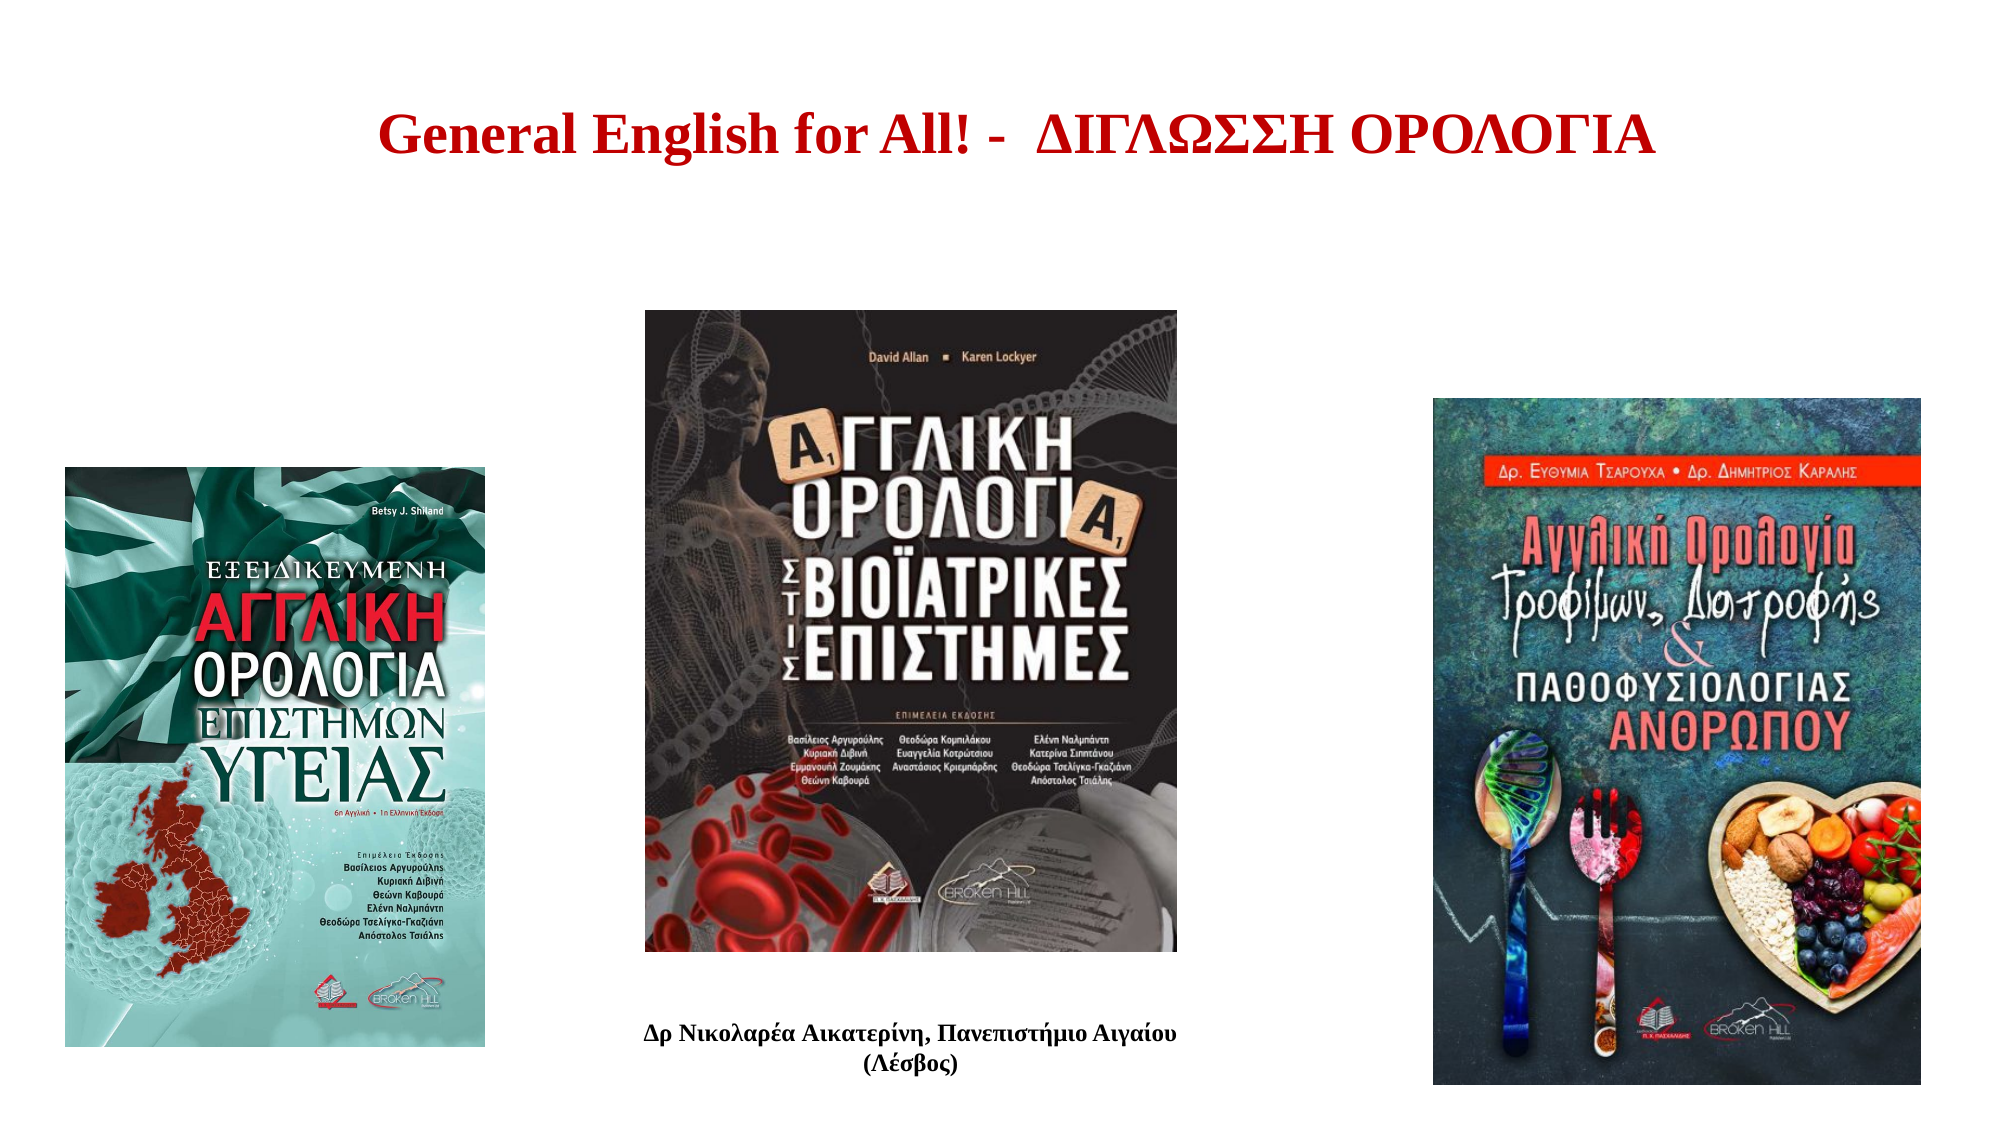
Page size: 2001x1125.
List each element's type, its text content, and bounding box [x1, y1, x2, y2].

text_box General English for All! - ΔΙΓΛΩΣΣΗ ΟΡΟΛΟΓΙΑ [209, 87, 1825, 174]
text_box Δρ Νικολαρέα Αικατερίνη, Πανεπιστήμιο Αιγαίου (Λέσβος) [417, 1008, 1404, 1085]
picture [65, 467, 485, 1047]
picture [1433, 398, 1921, 1085]
picture [645, 310, 1177, 952]
